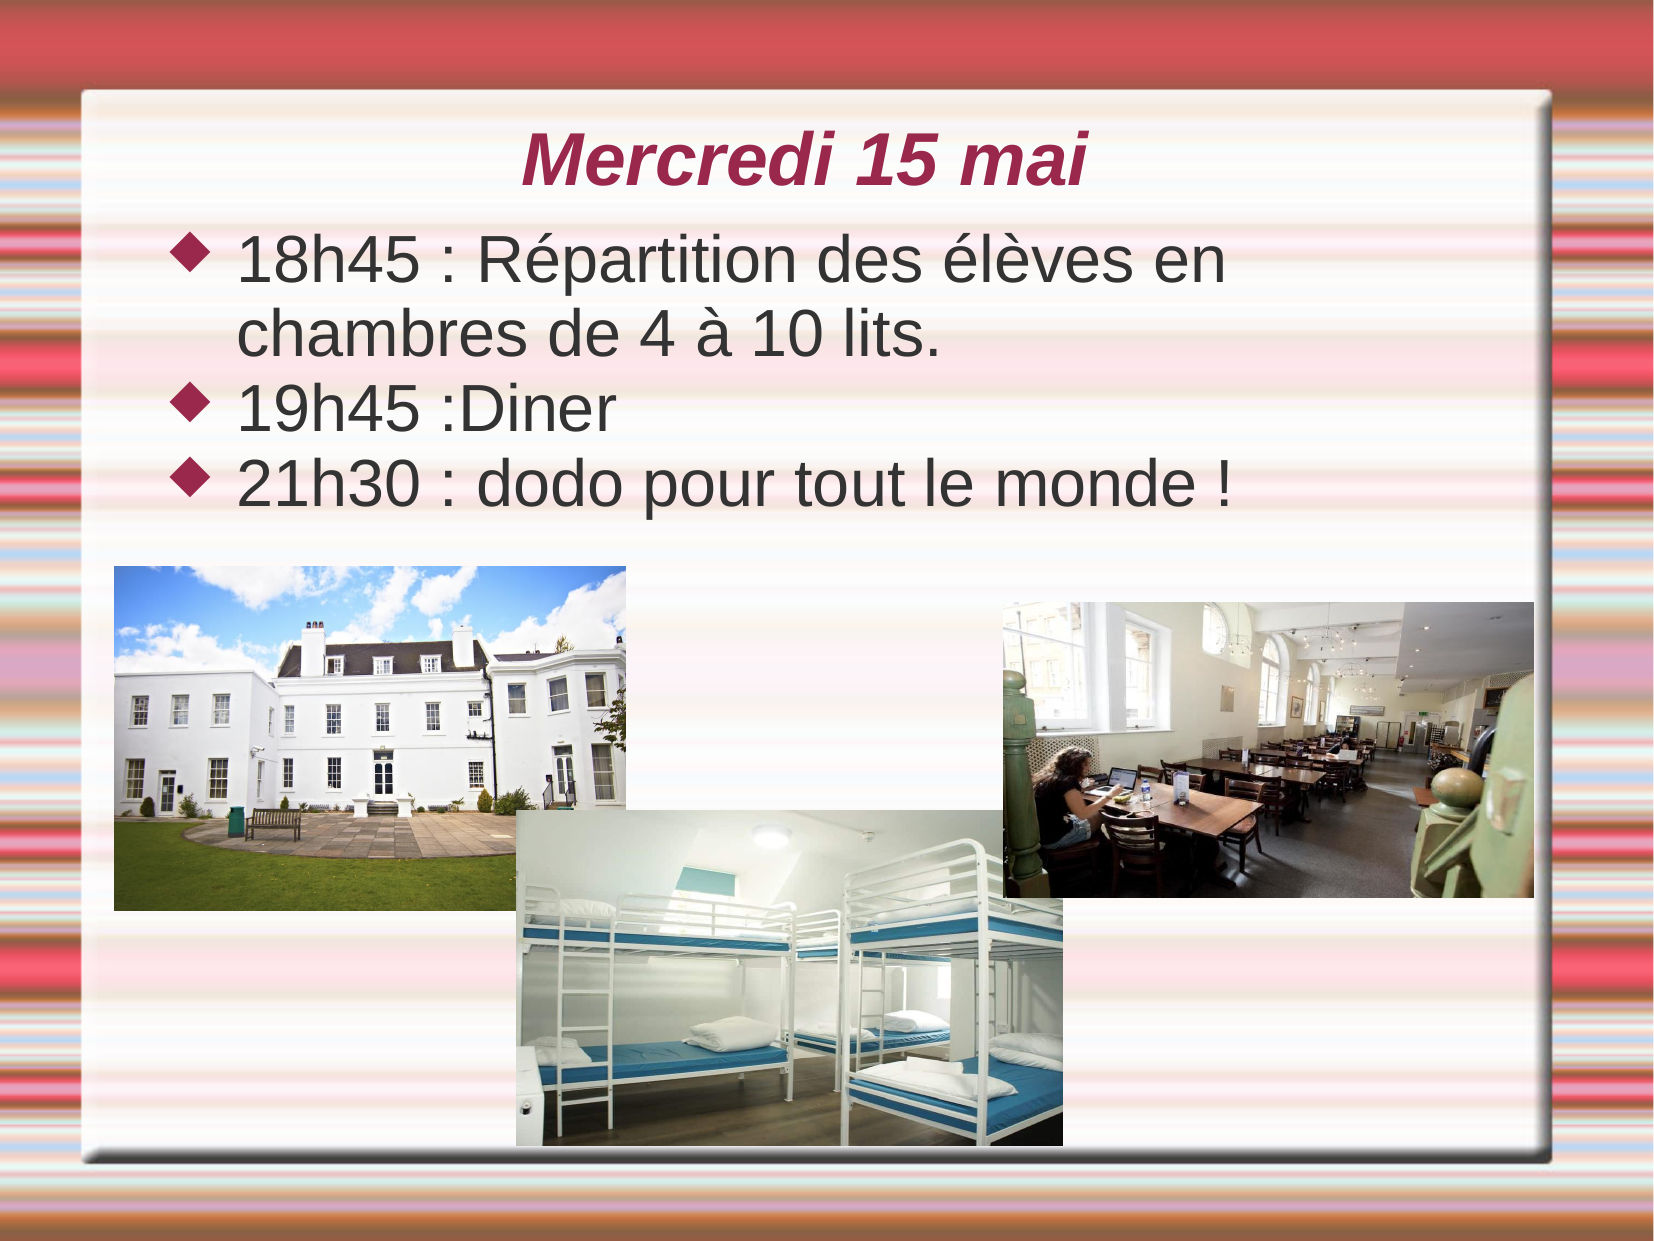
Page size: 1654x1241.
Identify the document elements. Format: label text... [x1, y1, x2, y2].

picture [0, 0, 1654, 1241]
title Mercredi 15 mai [82, 94, 1528, 225]
list 18h45 : Répartition des élèves en chambres de 4 à 10 lits. 19h45 :Diner 21h30 : dodo pour tout le monde ! [153, 221, 1535, 520]
